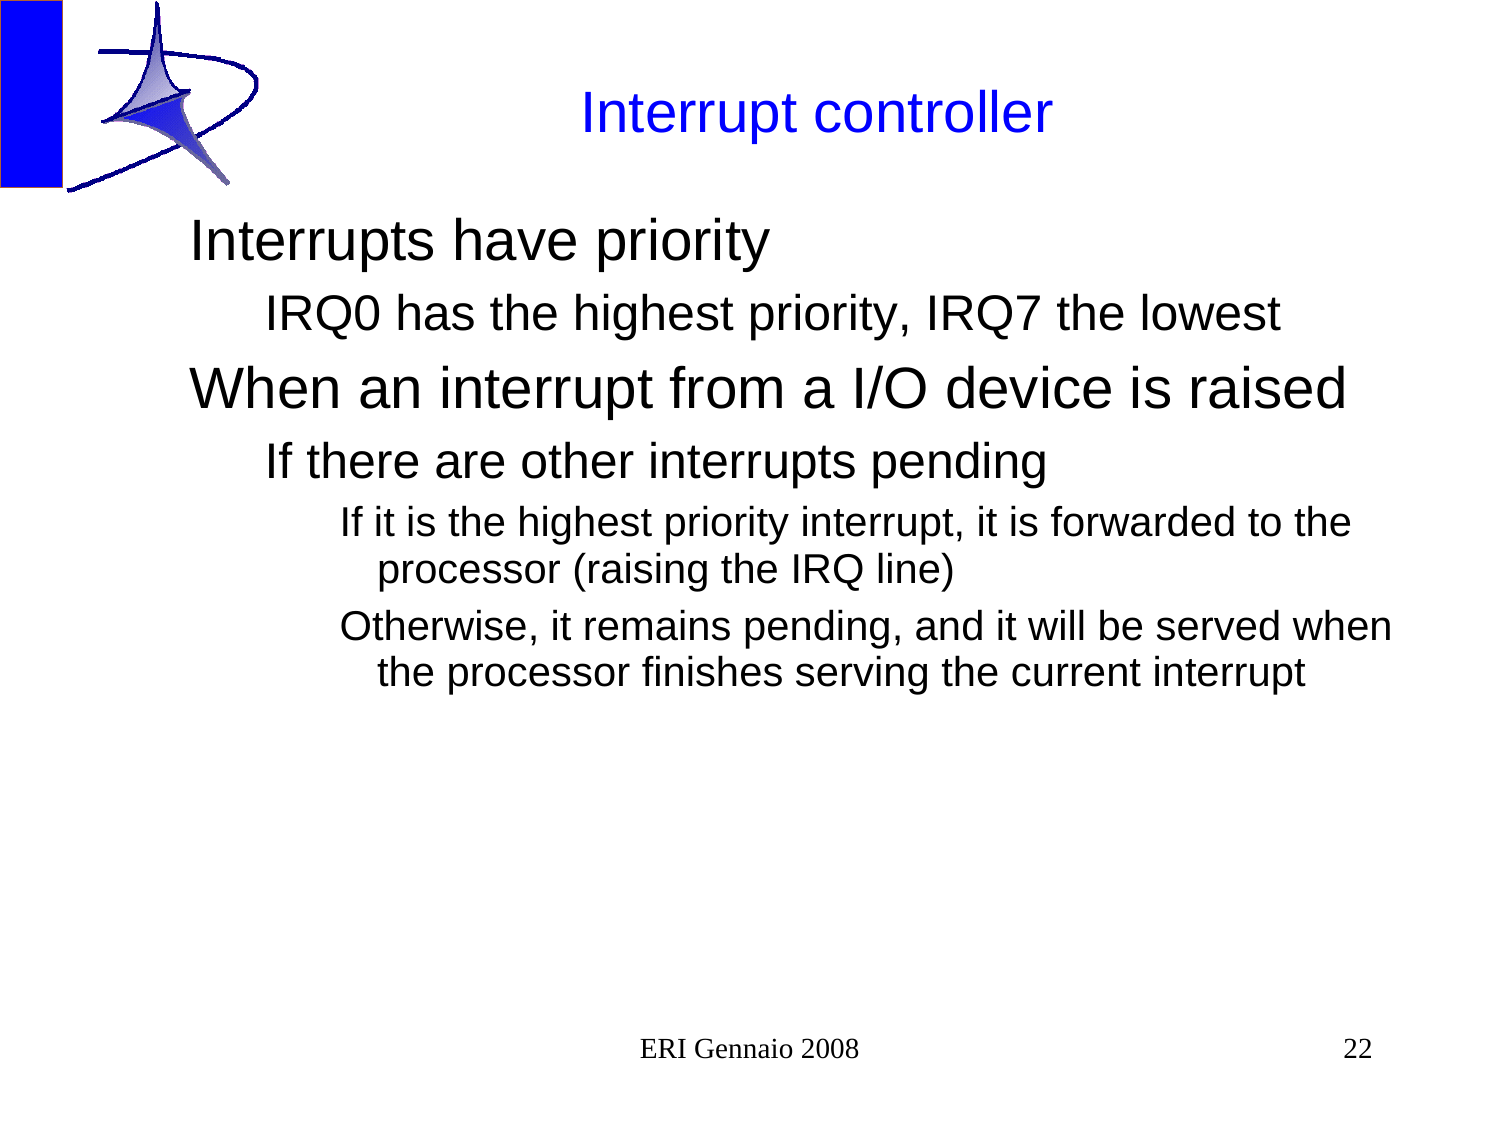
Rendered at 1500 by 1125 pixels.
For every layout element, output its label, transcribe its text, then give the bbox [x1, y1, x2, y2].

list Interrupts have priority IRQ0 has the highest priority, IRQ7 the lowest When an interrupt from a I/O device is raised If there are other interrupts pending If it is the highest priority interrupt, it is forwarded to the processor (raising the IRQ line) Otherwise, it remains pending, and it will be served when the processor finishes serving the current interrupt [174, 200, 1425, 863]
picture [62, 0, 263, 197]
title Interrupt controller [174, 61, 1425, 164]
